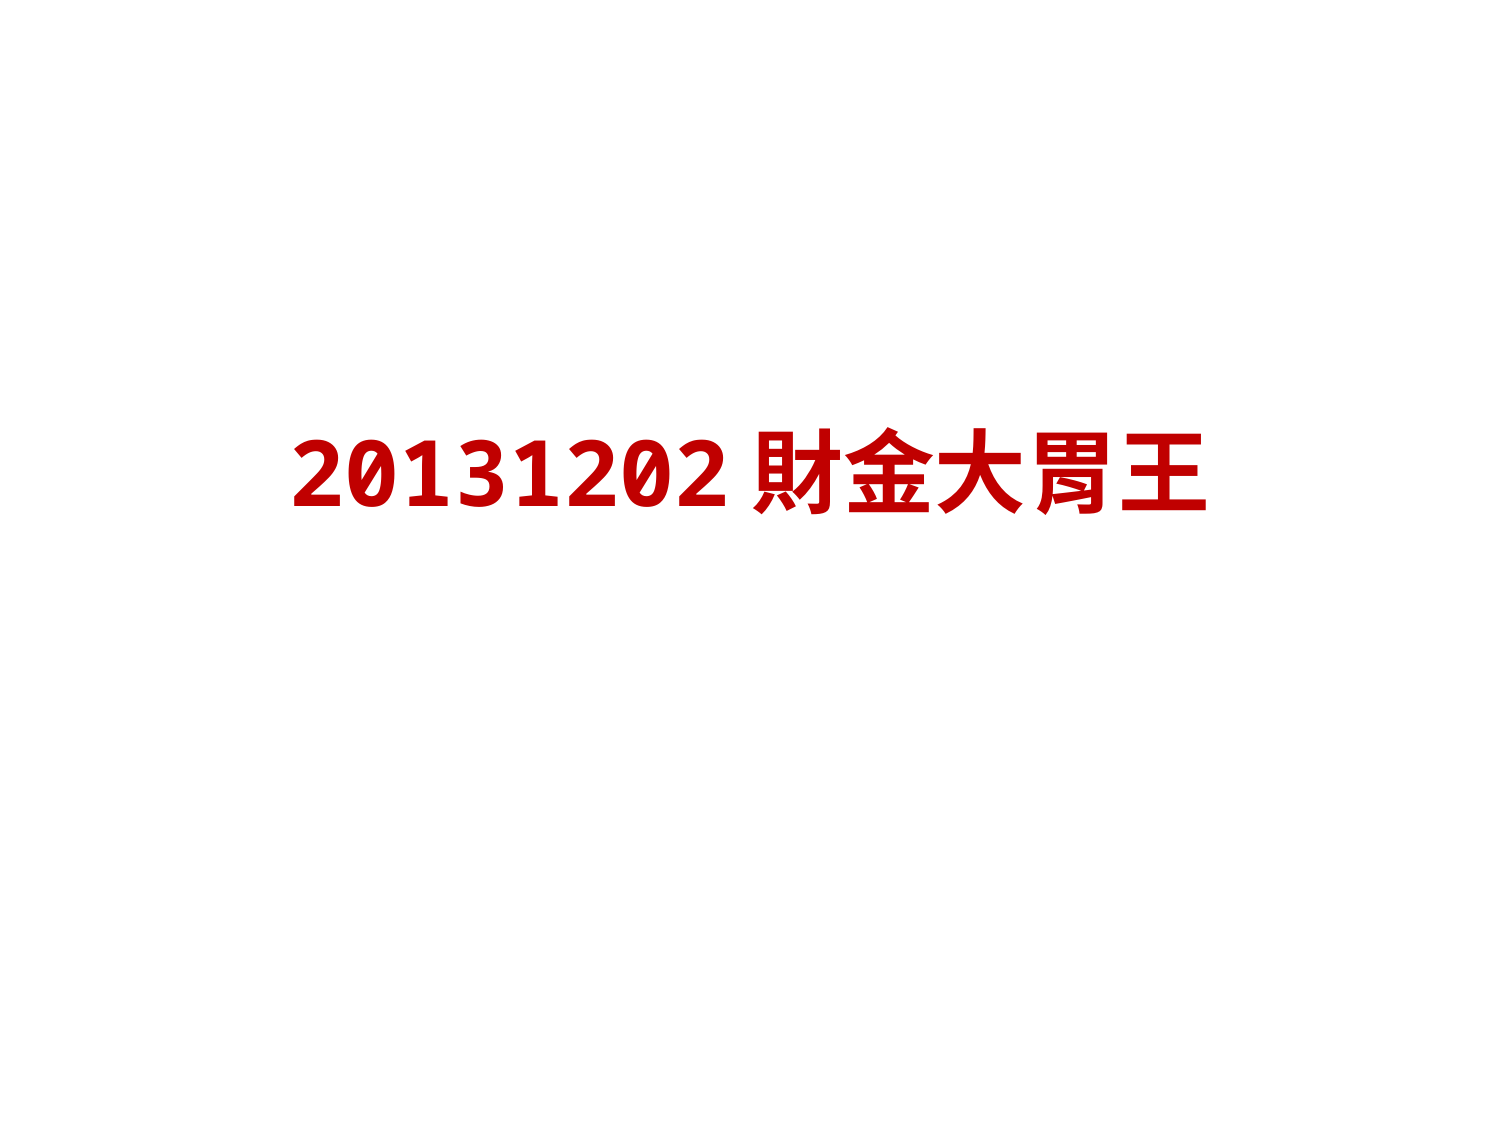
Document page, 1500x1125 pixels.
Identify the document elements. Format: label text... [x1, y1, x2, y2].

title 20131202財金大胃王 [112, 349, 1388, 591]
